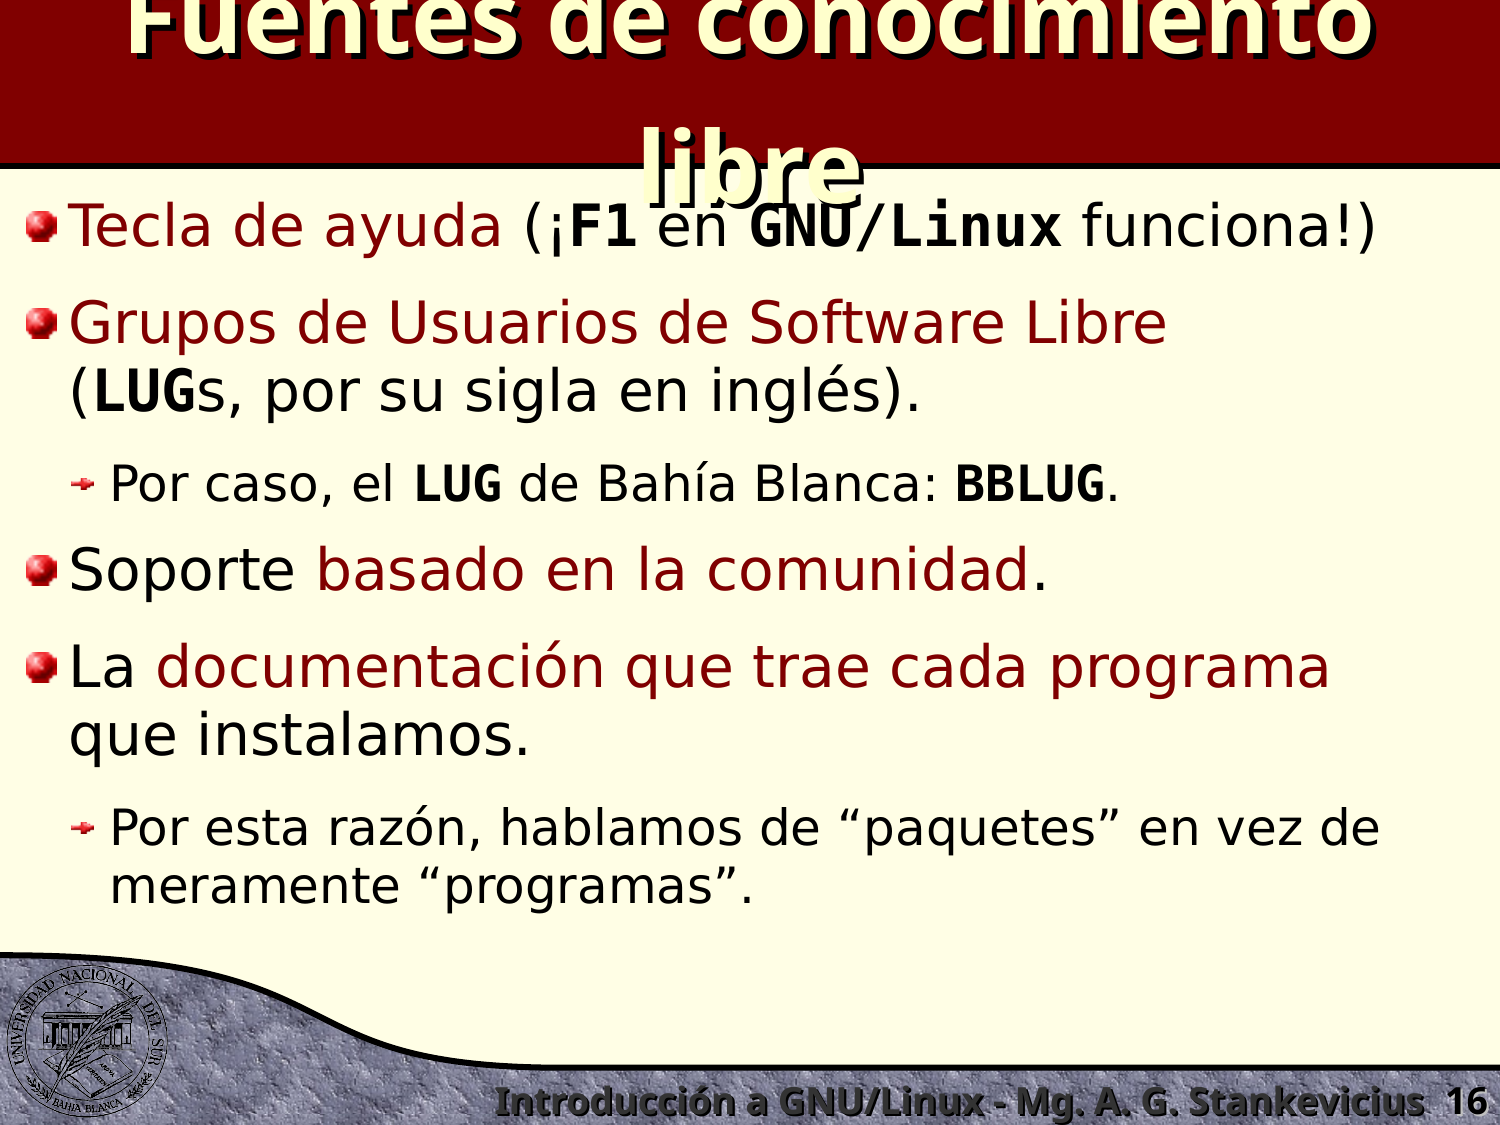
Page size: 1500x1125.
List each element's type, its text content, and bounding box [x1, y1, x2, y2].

title Fuentes de conocimiento libre [15, 12, 1485, 153]
picture [1059, 1100, 1065, 1110]
list Tecla de ayuda (¡F1 en GNU/Linux funciona!) Grupos de Usuarios de Software Libre (LUGs, por su sigla en inglés). Por caso, el LUG de Bahía Blanca: BBLUG. Soporte basado en la comunidad. La documentación que trae cada programa que instalamos. Por esta razón, hablamos de “paquetes” en vez de meramente “programas”. [11, 192, 1486, 935]
picture [0, 956, 1500, 1125]
